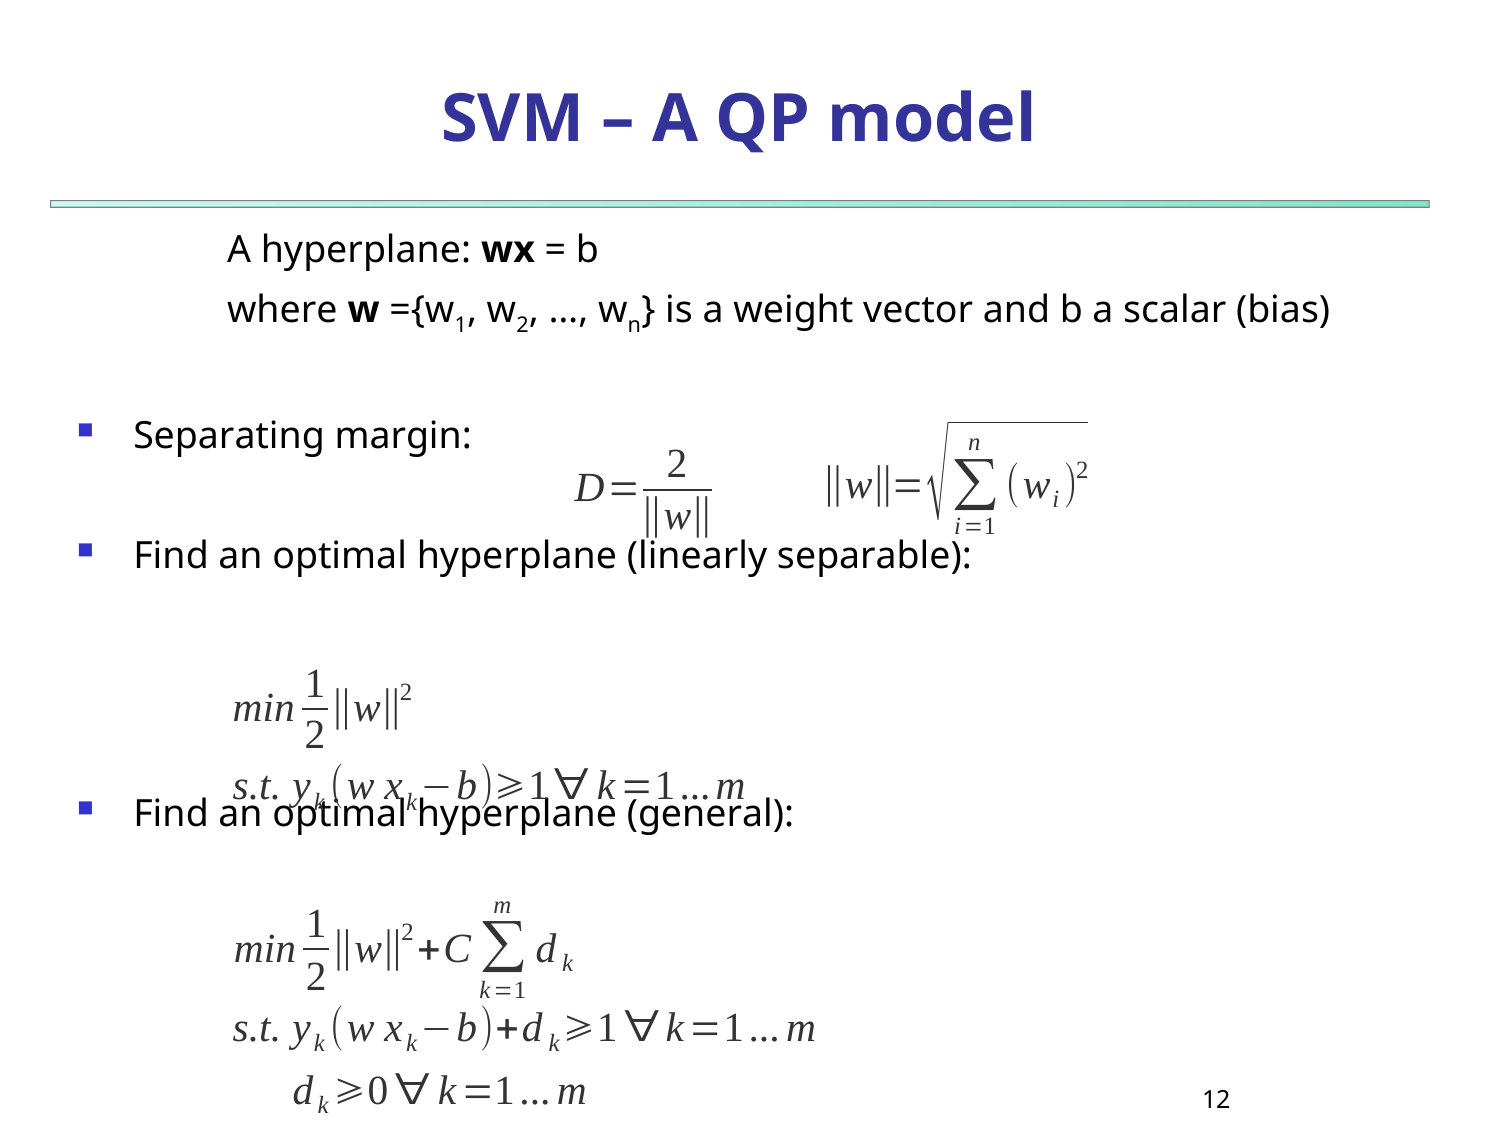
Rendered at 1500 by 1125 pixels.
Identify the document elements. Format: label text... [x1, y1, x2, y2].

chart [225, 762, 753, 816]
text_box <number> [1187, 1062, 1500, 1125]
chart [815, 420, 1096, 540]
text_box A hyperplane: wx = b where w ={w1, w2, …, wn} is a weight vector and b a scalar (bias) Separating margin: Find an optimal hyperplane (linearly separable): Find an optimal hyperplane (general): [62, 212, 1450, 1038]
chart [284, 1066, 594, 1119]
chart [565, 440, 721, 540]
chart [225, 891, 822, 1057]
title SVM – A QP model [50, 62, 1429, 163]
chart [225, 660, 419, 759]
